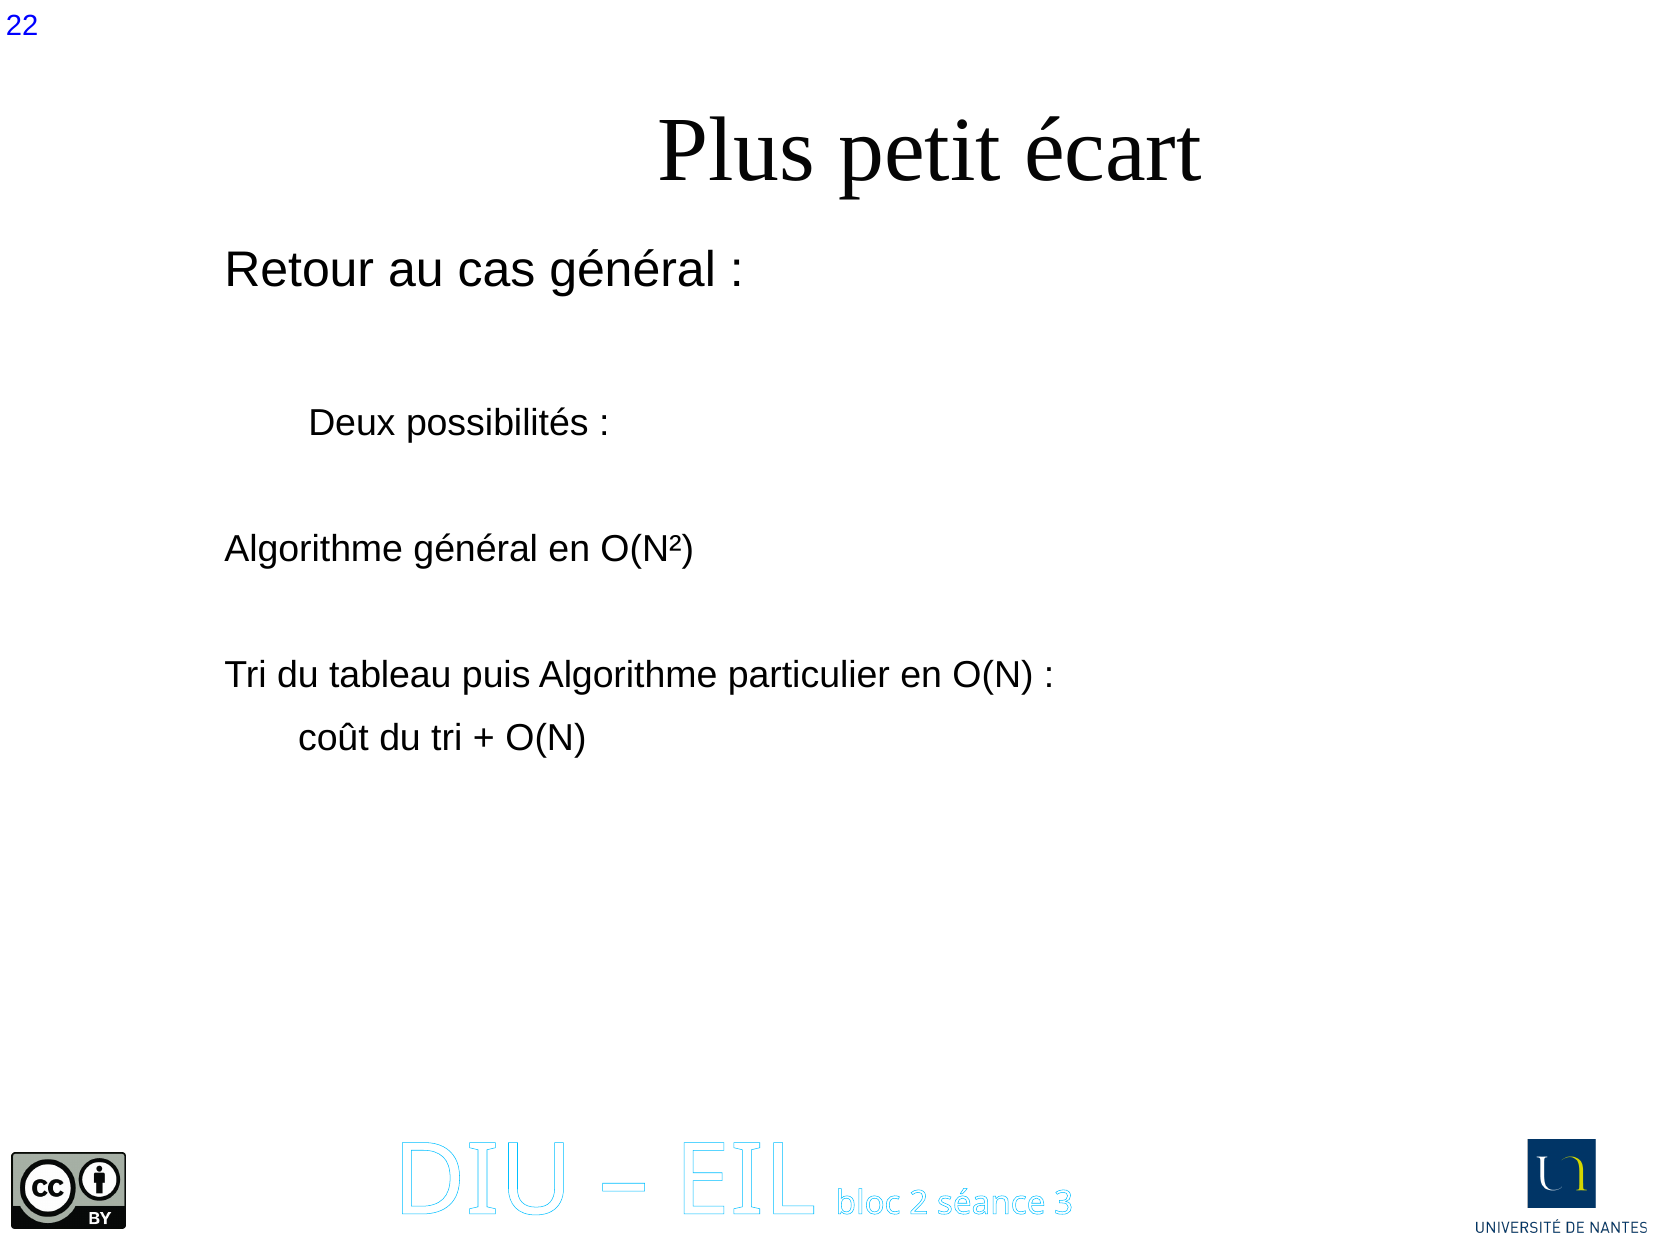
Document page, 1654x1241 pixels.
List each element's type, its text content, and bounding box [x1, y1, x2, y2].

picture [992, 1195, 1009, 1215]
picture [838, 1188, 855, 1215]
picture [602, 1182, 645, 1192]
picture [910, 1189, 927, 1215]
picture [954, 1188, 971, 1215]
picture [866, 1195, 884, 1215]
picture [1055, 1189, 1072, 1215]
picture [1028, 1195, 1045, 1215]
picture [683, 1142, 725, 1215]
picture [402, 1142, 460, 1215]
picture [938, 1195, 952, 1215]
picture [1012, 1195, 1026, 1215]
picture [886, 1195, 900, 1215]
text_box Retour au cas général : Deux possibilités : Algorithme général en O(N²) Tri du tableau puis Algorithme particulier en O(N) : coût du tri + O(N) [224, 213, 1501, 1090]
picture [508, 1142, 564, 1216]
picture [972, 1195, 988, 1215]
picture [858, 1188, 863, 1215]
title Plus petit écart [265, 47, 1595, 252]
picture [773, 1142, 815, 1215]
picture [469, 1142, 496, 1215]
picture [733, 1142, 761, 1215]
picture [1476, 1139, 1647, 1233]
picture [11, 1152, 126, 1229]
